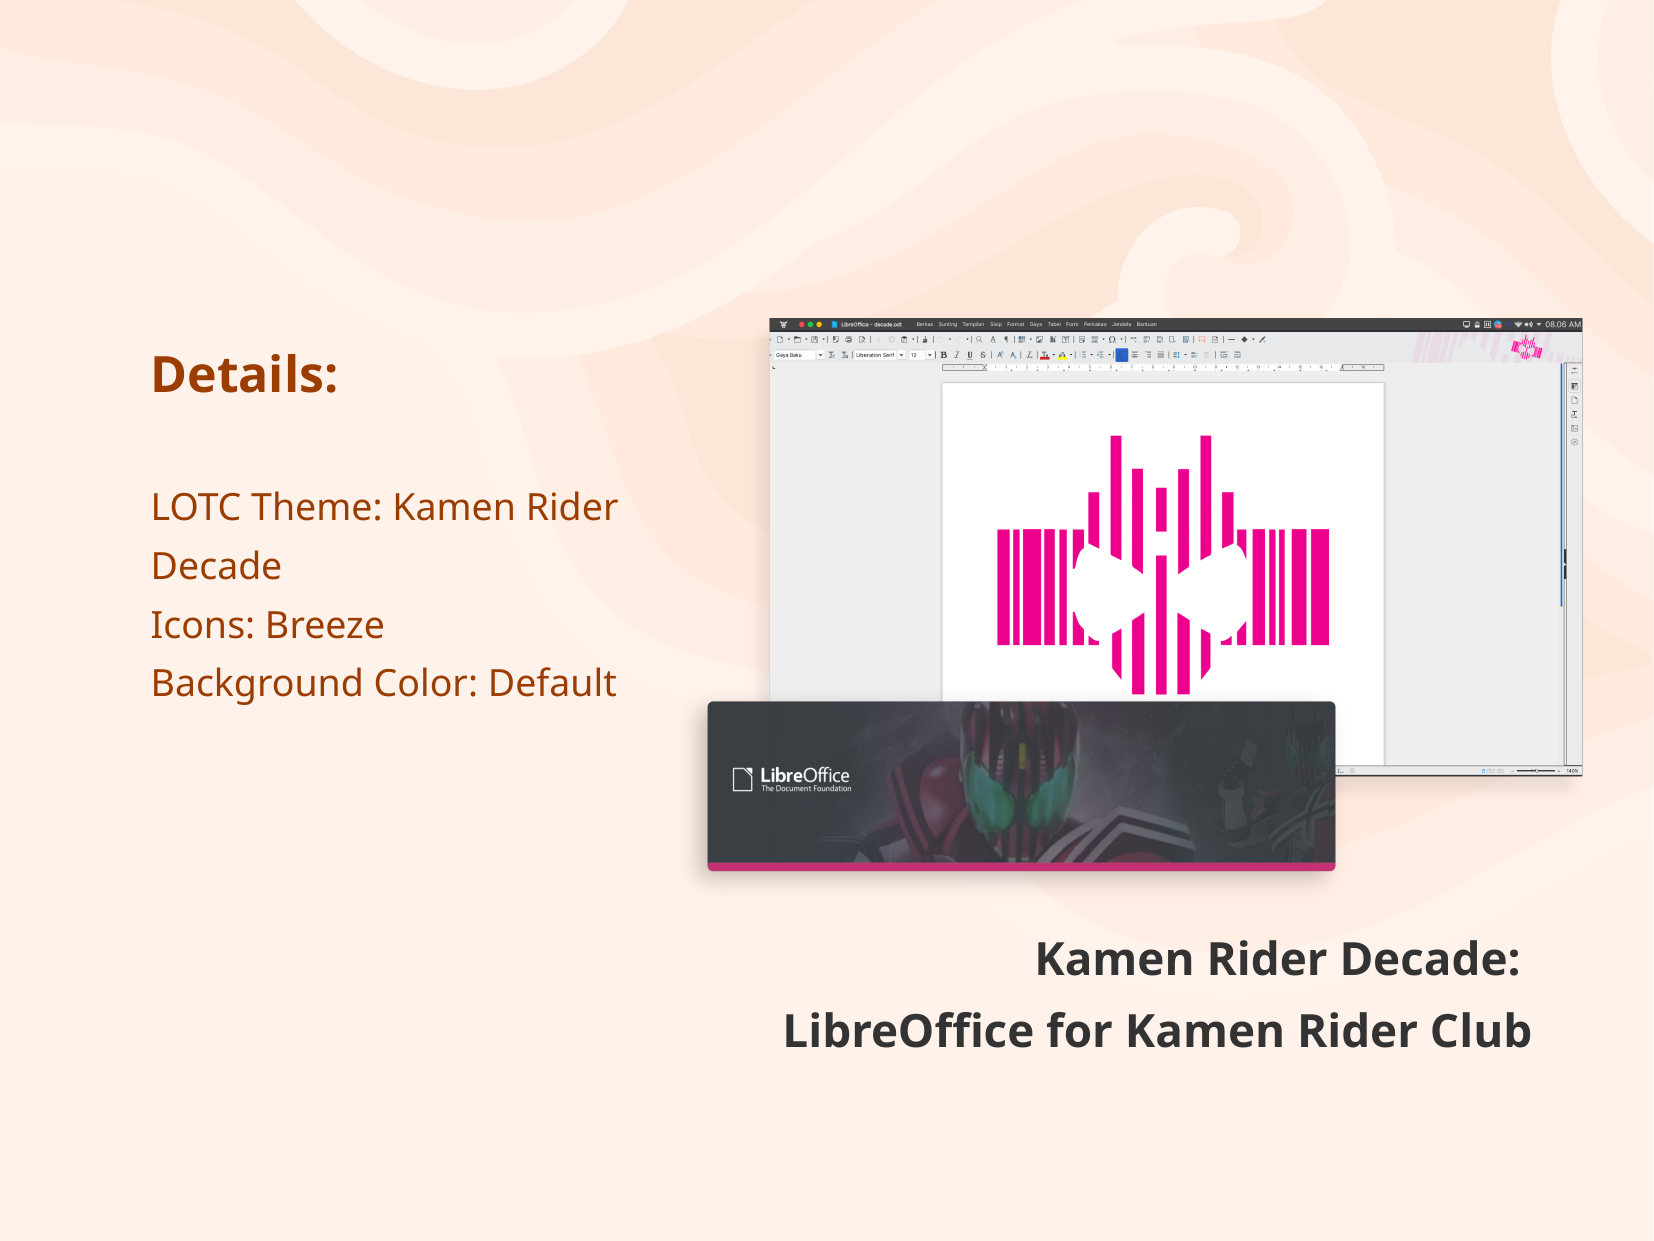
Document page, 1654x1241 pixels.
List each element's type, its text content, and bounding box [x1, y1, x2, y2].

text_box Details: LOTC Theme: Kamen Rider Decade Icons: Breeze Background Color: Default [135, 321, 709, 910]
text_box Kamen Rider Decade: LibreOffice for Kamen Rider Club [649, 909, 1548, 1051]
picture [0, 0, 1654, 1241]
